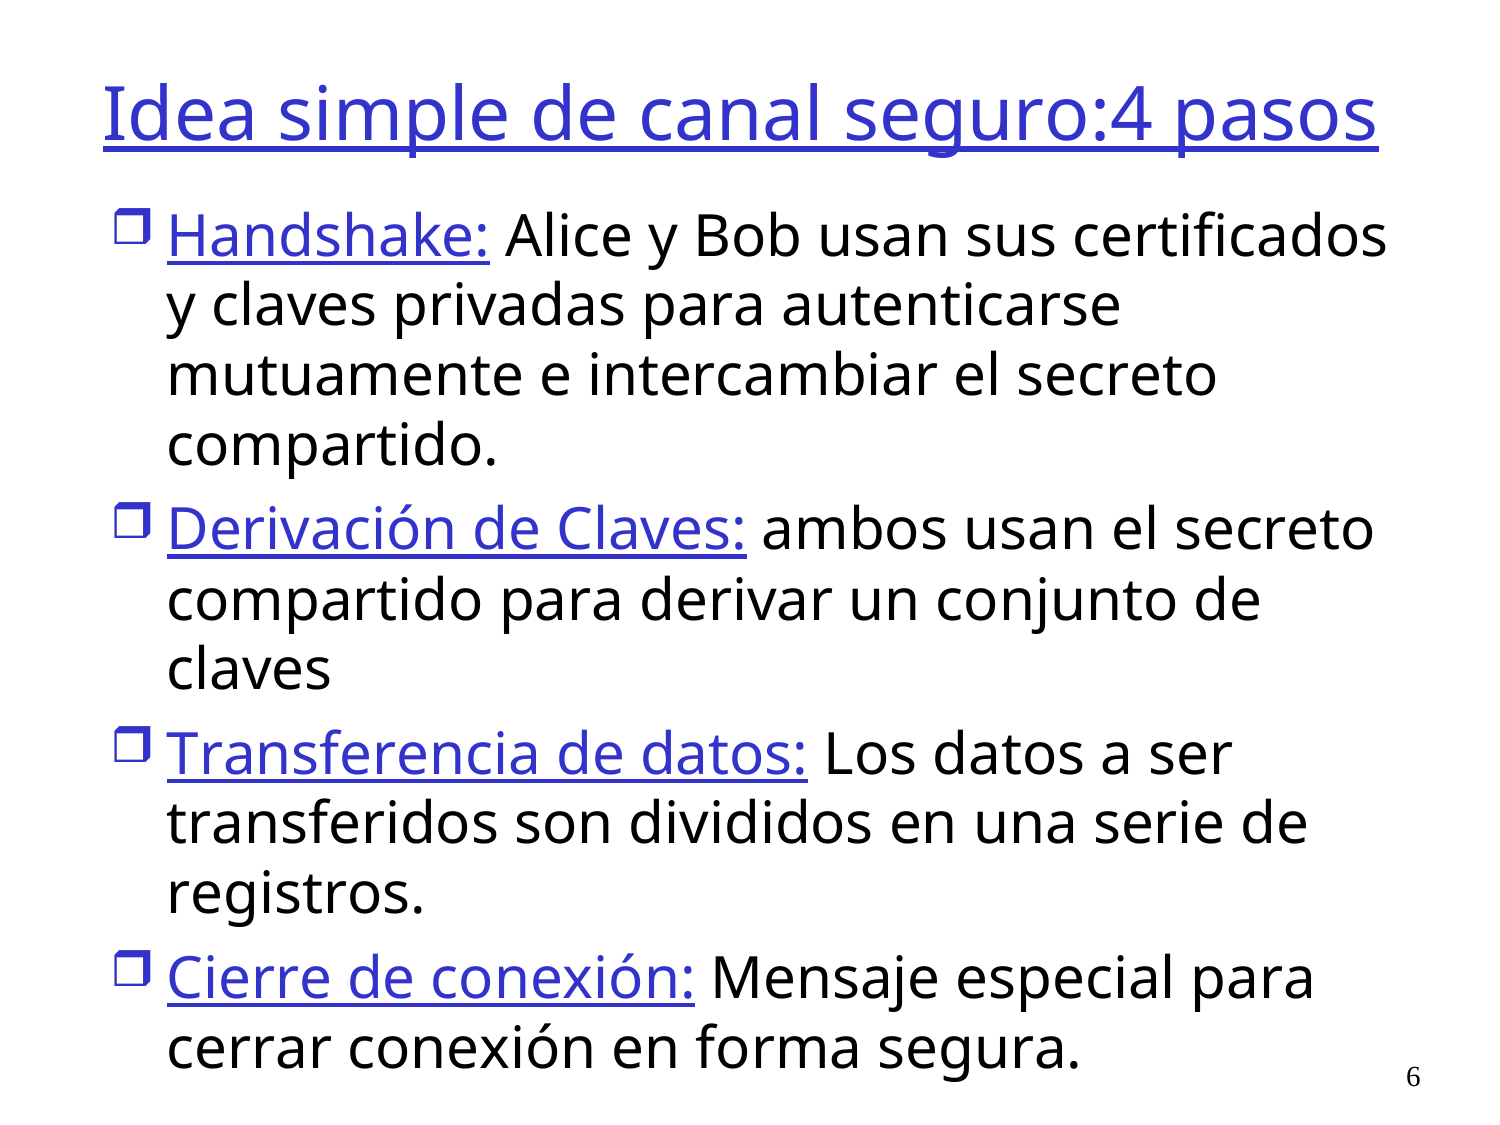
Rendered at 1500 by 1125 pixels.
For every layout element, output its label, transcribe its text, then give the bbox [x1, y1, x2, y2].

text_box <number> [1362, 1050, 1436, 1125]
list Handshake: Alice y Bob usan sus certificados y claves privadas para autenticarse mutuamente e intercambiar el secreto compartido. Derivación de Claves: ambos usan el secreto compartido para derivar un conjunto de claves Transferencia de datos: Los datos a ser transferidos son divididos en una serie de registros. Cierre de conexión: Mensaje especial para cerrar conexión en forma segura. [95, 190, 1429, 1089]
title Idea simple de canal seguro:4 pasos [87, 23, 1487, 198]
